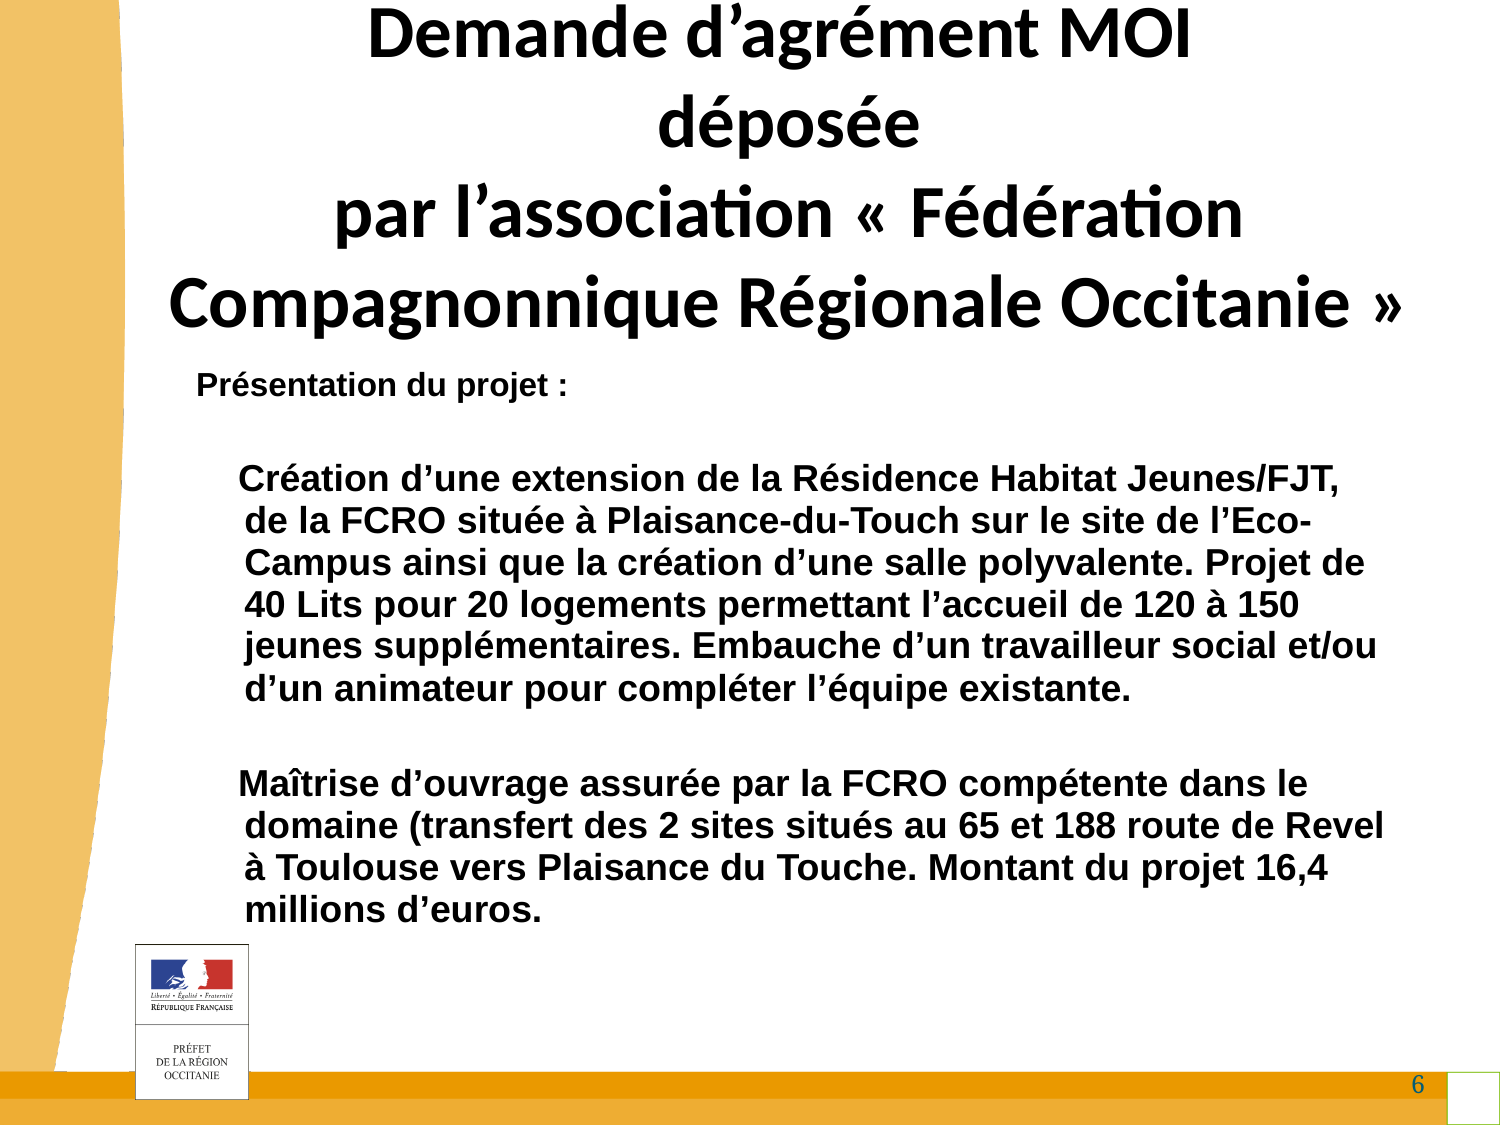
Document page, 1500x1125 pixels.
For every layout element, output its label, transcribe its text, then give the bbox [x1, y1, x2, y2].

slide_number <numéro> [1299, 1042, 1425, 1103]
list Présentation du projet : Création d’une extension de la Résidence Habitat Jeunes/FJT, de la FCRO située à Plaisance-du-Touch sur le site de l’Eco-Campus ainsi que la création d’une salle polyvalente. Projet de 40 Lits pour 20 logements permettant l’accueil de 120 à 150 jeunes supplémentaires. Embauche d’un travailleur social et/ou d’un animateur pour compléter l’équipe existante. Maîtrise d’ouvrage assurée par la FCRO compétente dans le domaine (transfert des 2 sites situés au 65 et 188 route de Revel à Toulouse vers Plaisance du Touche. Montant du projet 16,4 millions d’euros. [165, 343, 1414, 1125]
picture [0, 0, 1500, 1125]
title Demande d’agrément MOI déposée par l’association « Fédération Compagnonnique Régionale Occitanie » [114, 94, 1465, 343]
